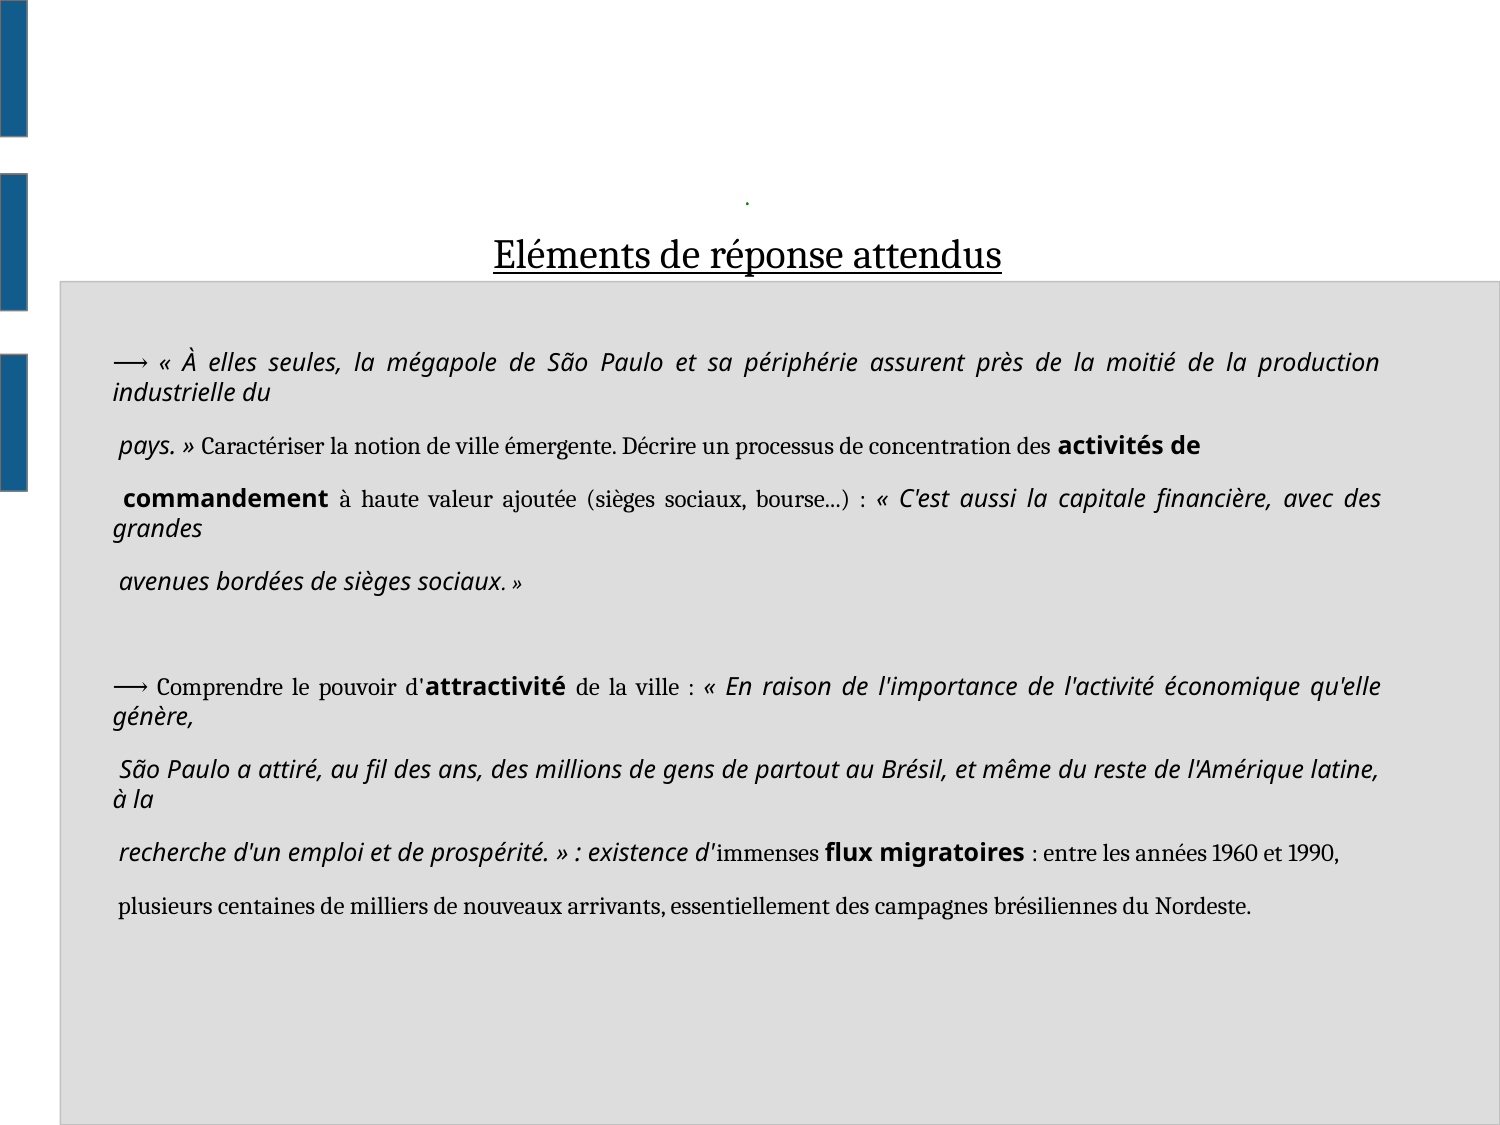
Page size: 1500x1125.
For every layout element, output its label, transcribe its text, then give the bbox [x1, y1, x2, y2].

text_box . Eléments de réponse attendus ⟶ « À elles seules, la mégapole de São Paulo et sa périphérie assurent près de la moitié de la production industrielle du pays. » Caractériser la notion de ville émergente. Décrire un processus de concentration des activités de commandement à haute valeur ajoutée (sièges sociaux, bourse...) : « C'est aussi la capitale financière, avec des grandes avenues bordées de sièges sociaux. » ⟶ Comprendre le pouvoir d'attractivité de la ville : « En raison de l'importance de l'activité économique qu'elle génère, São Paulo a attiré, au fil des ans, des millions de gens de partout au Brésil, et même du reste de l'Amérique latine, à la recherche d'un emploi et de prospérité. » : existence d'immenses flux migratoires : entre les années 1960 et 1990, plusieurs centaines de milliers de nouveaux arrivants, essentiellement des campagnes brésiliennes du Nordeste. [112, 0, 1388, 1124]
